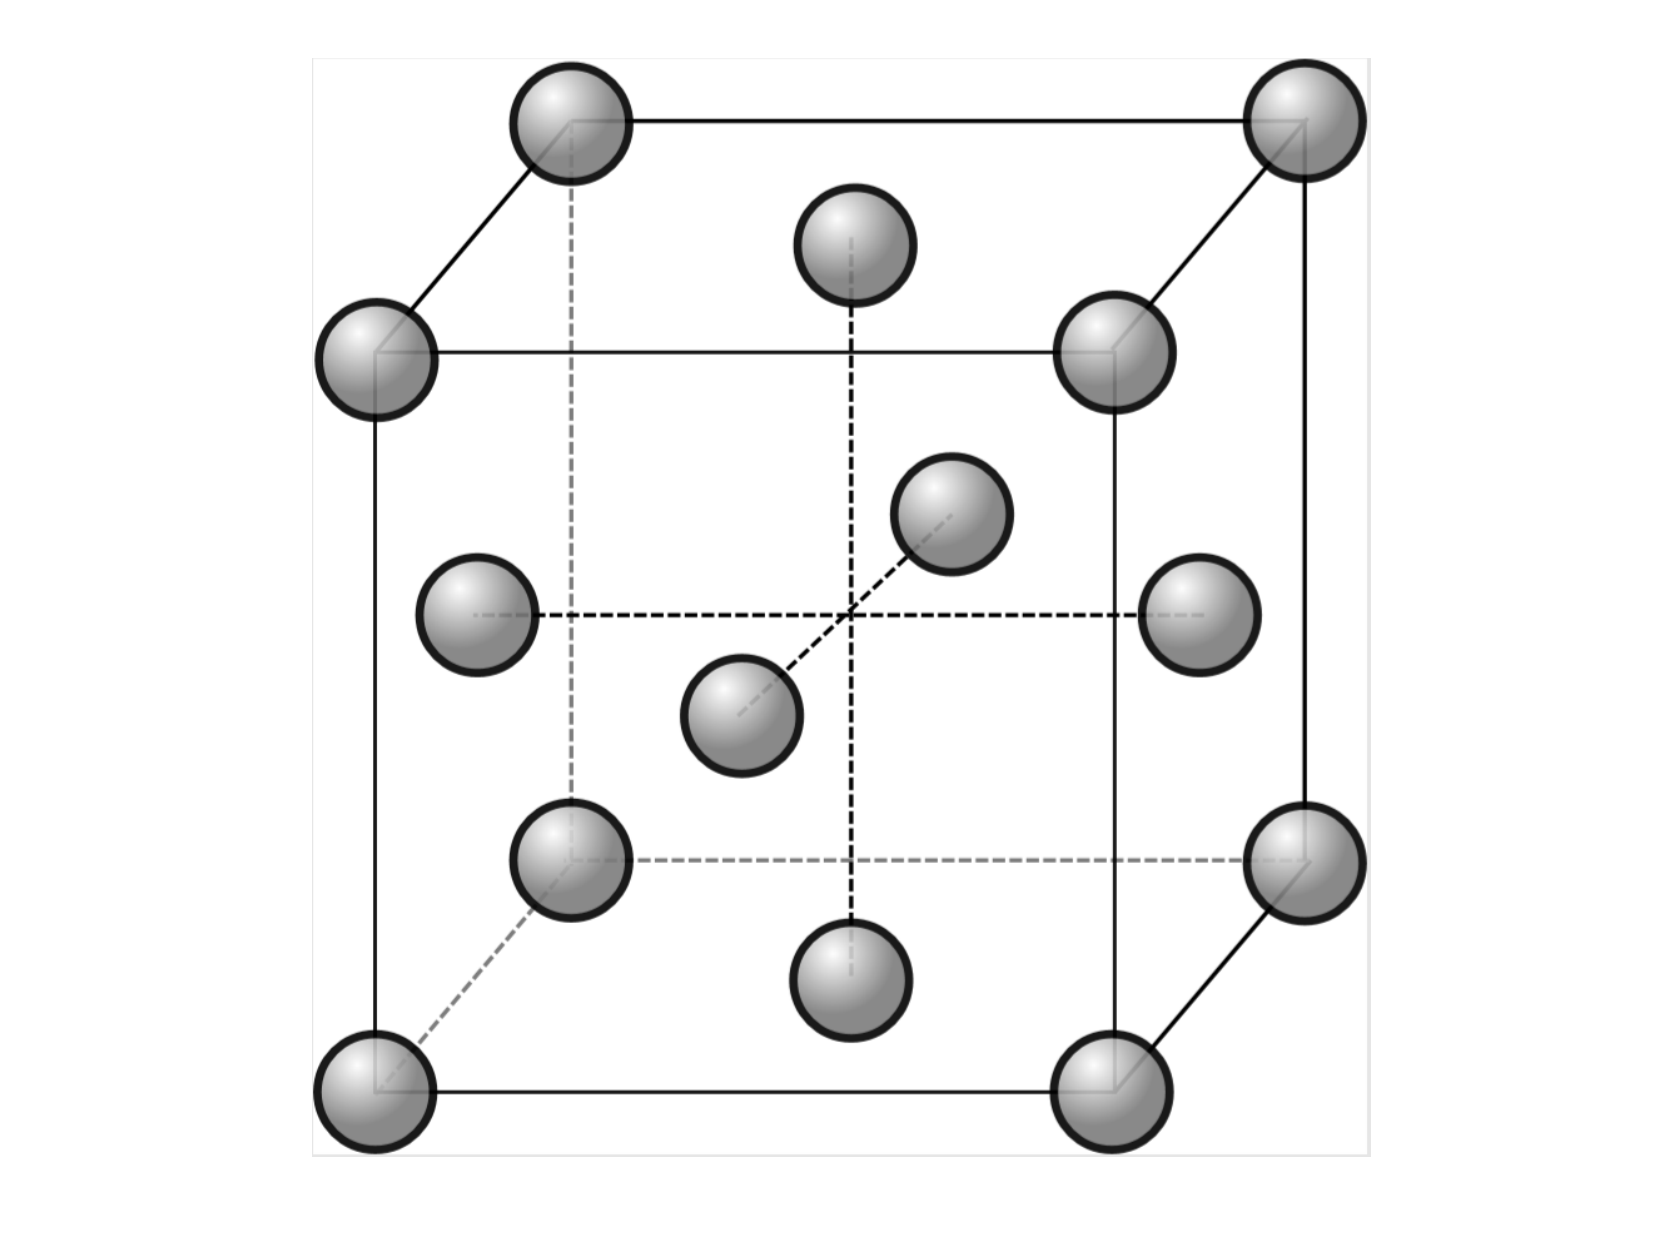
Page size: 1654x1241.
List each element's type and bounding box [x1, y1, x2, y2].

picture [312, 58, 1371, 1157]
